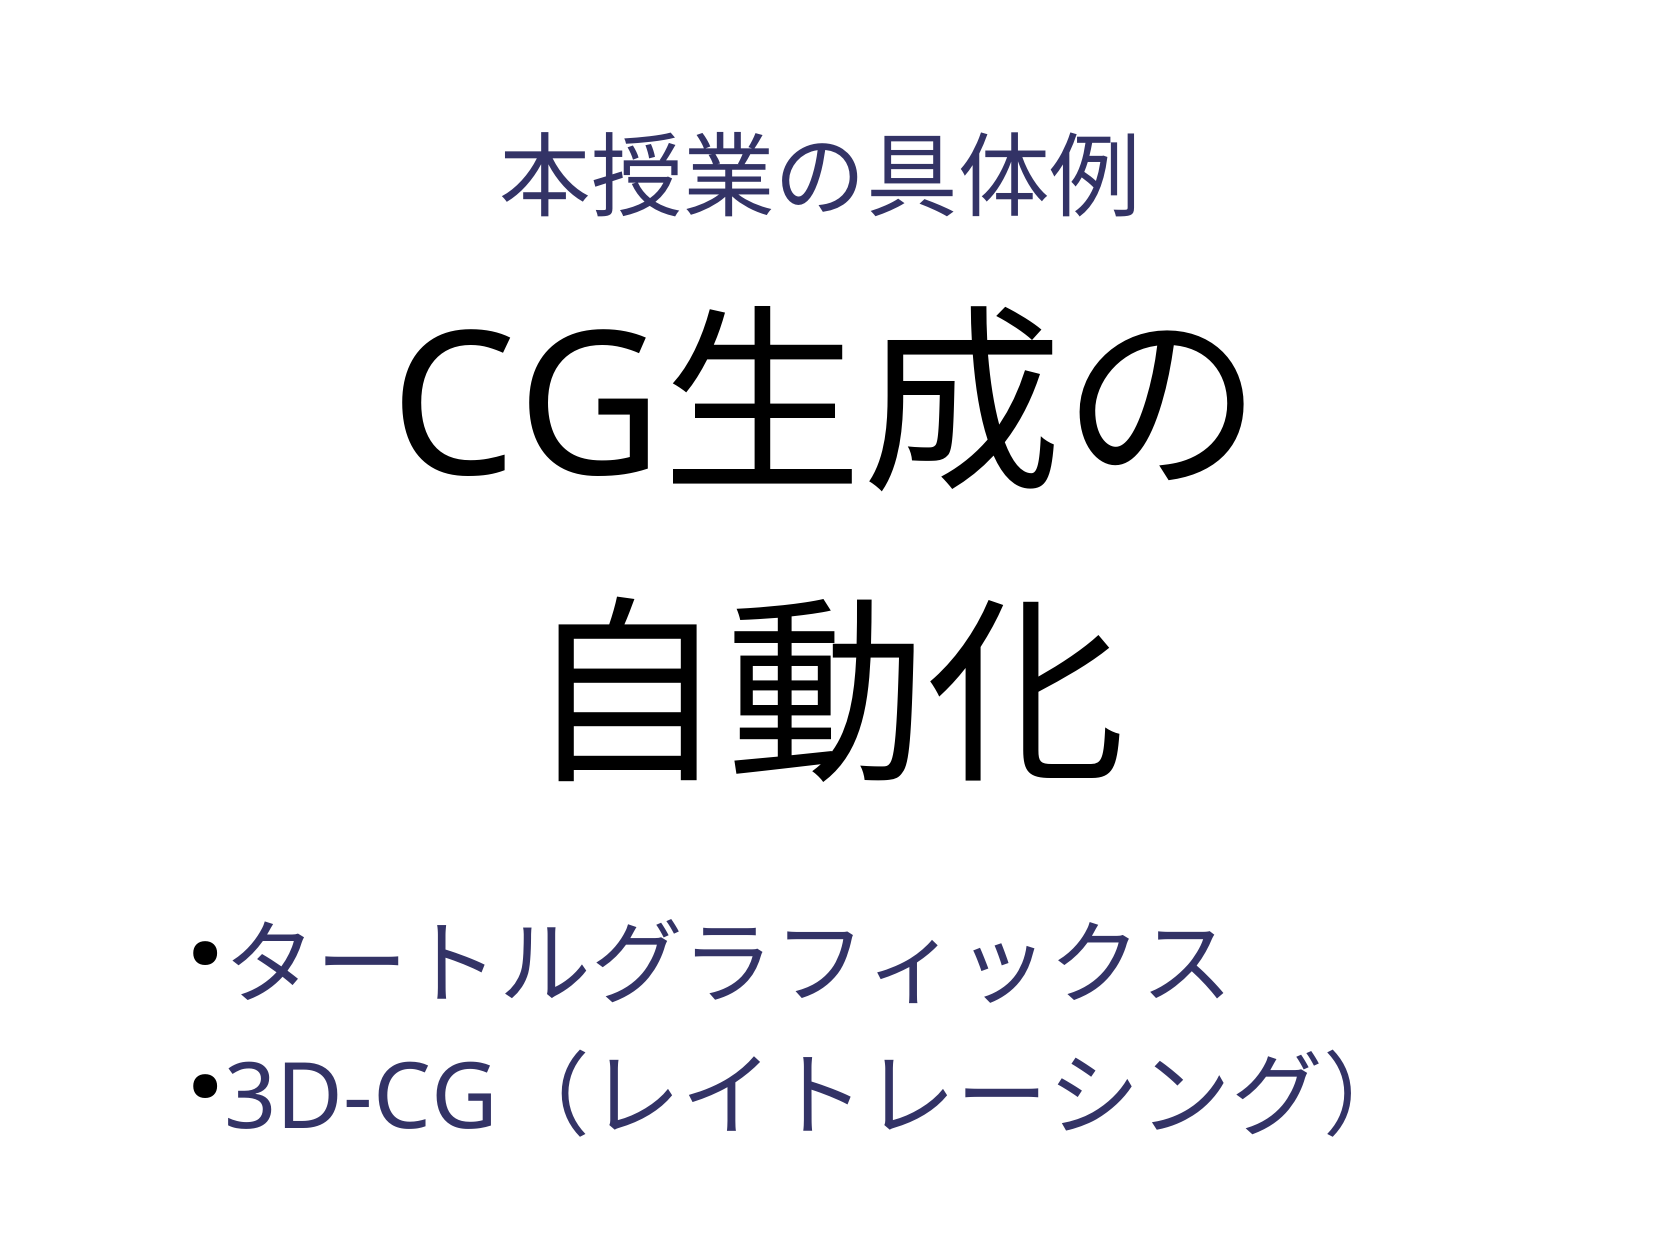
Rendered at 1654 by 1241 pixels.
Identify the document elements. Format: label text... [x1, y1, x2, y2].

subtitle CG生成の 自動化 タートルグラフィックス 3D-CG（レイトレーシング） [82, 297, 1571, 1102]
title 本授業の具体例 [76, 73, 1565, 266]
